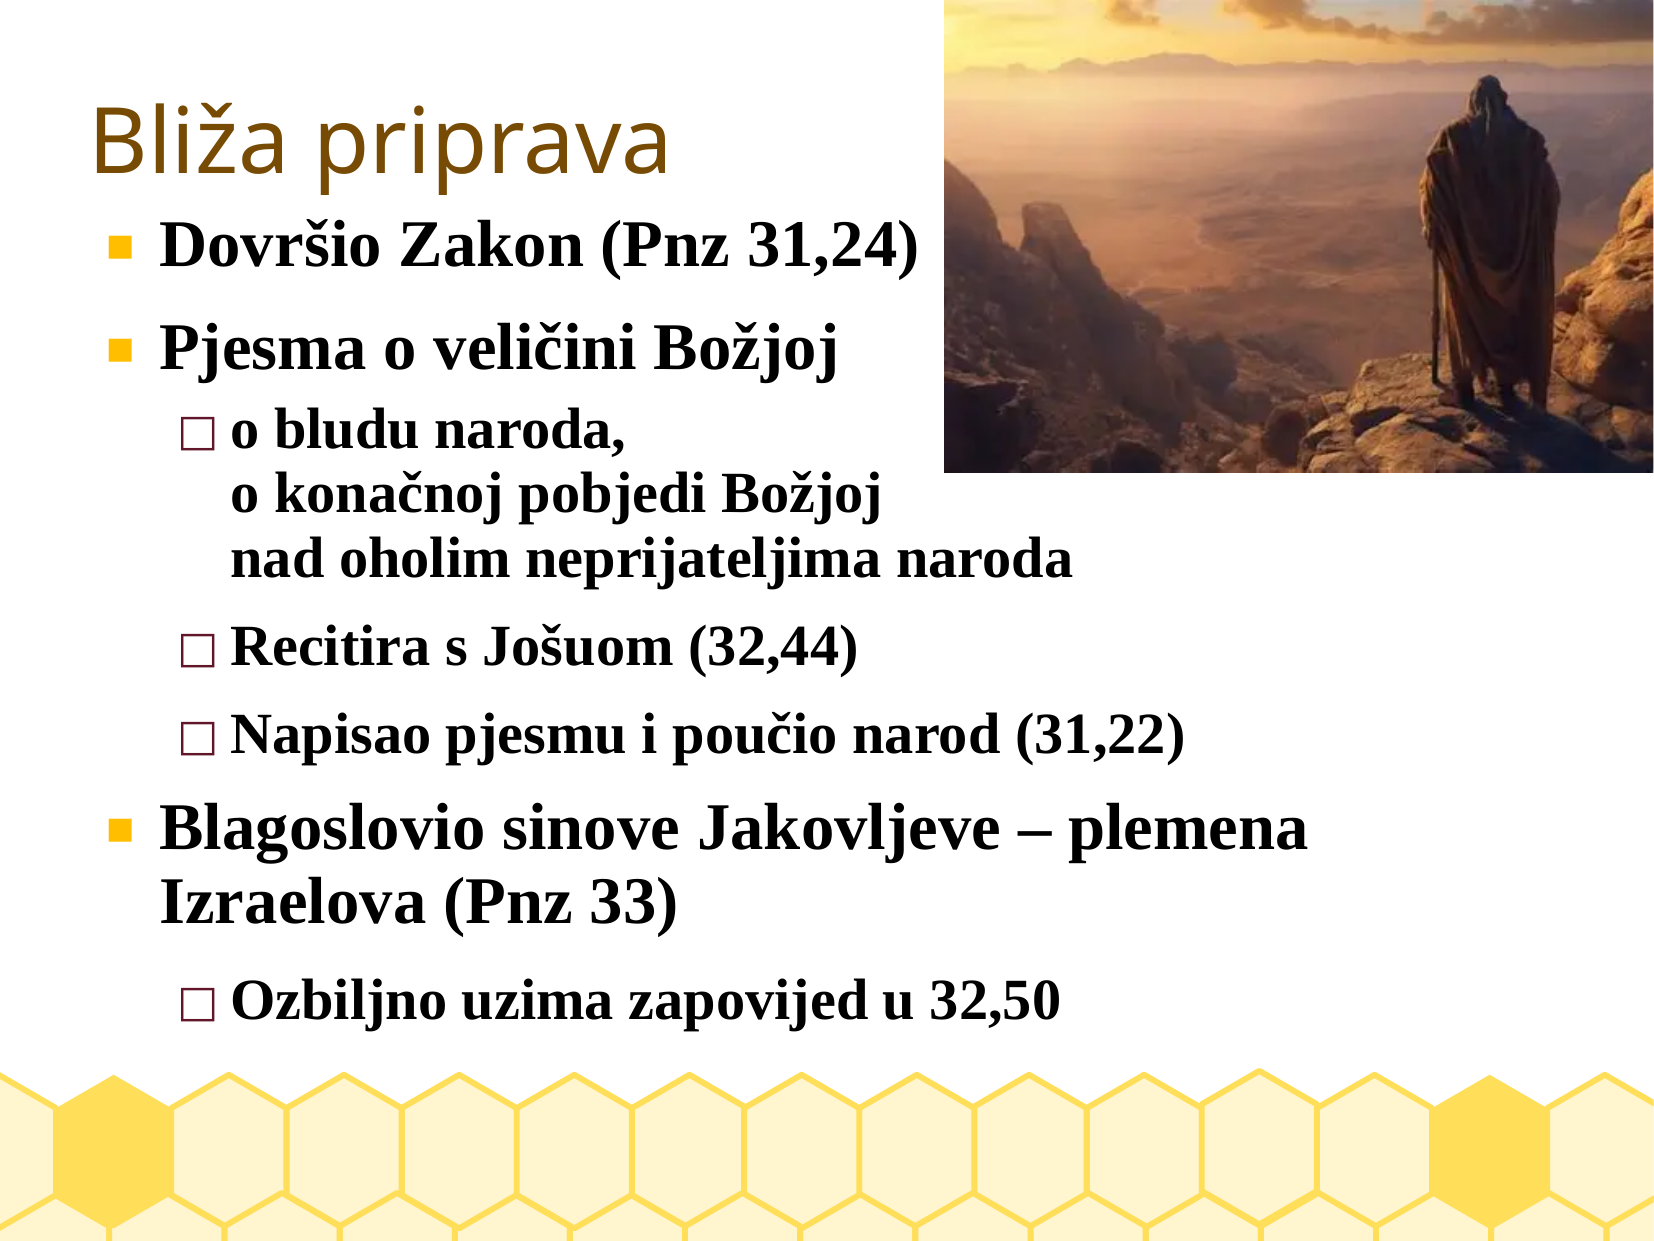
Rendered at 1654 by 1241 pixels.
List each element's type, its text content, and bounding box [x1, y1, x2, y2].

picture [944, 0, 1654, 473]
title Bliža priprava [88, 39, 944, 206]
list Dovršio Zakon (Pnz 31,24) Pjesma o veličini Božjoj o bludu naroda, o konačnoj pobjedi Božjoj nad oholim neprijateljima naroda Recitira s Jošuom (32,44) Napisao pjesmu i poučio narod (31,22) Blagoslovio sinove Jakovljeve – plemena Izraelova (Pnz 33) Ozbiljno uzima zapovijed u 32,50 [88, 206, 1565, 1063]
